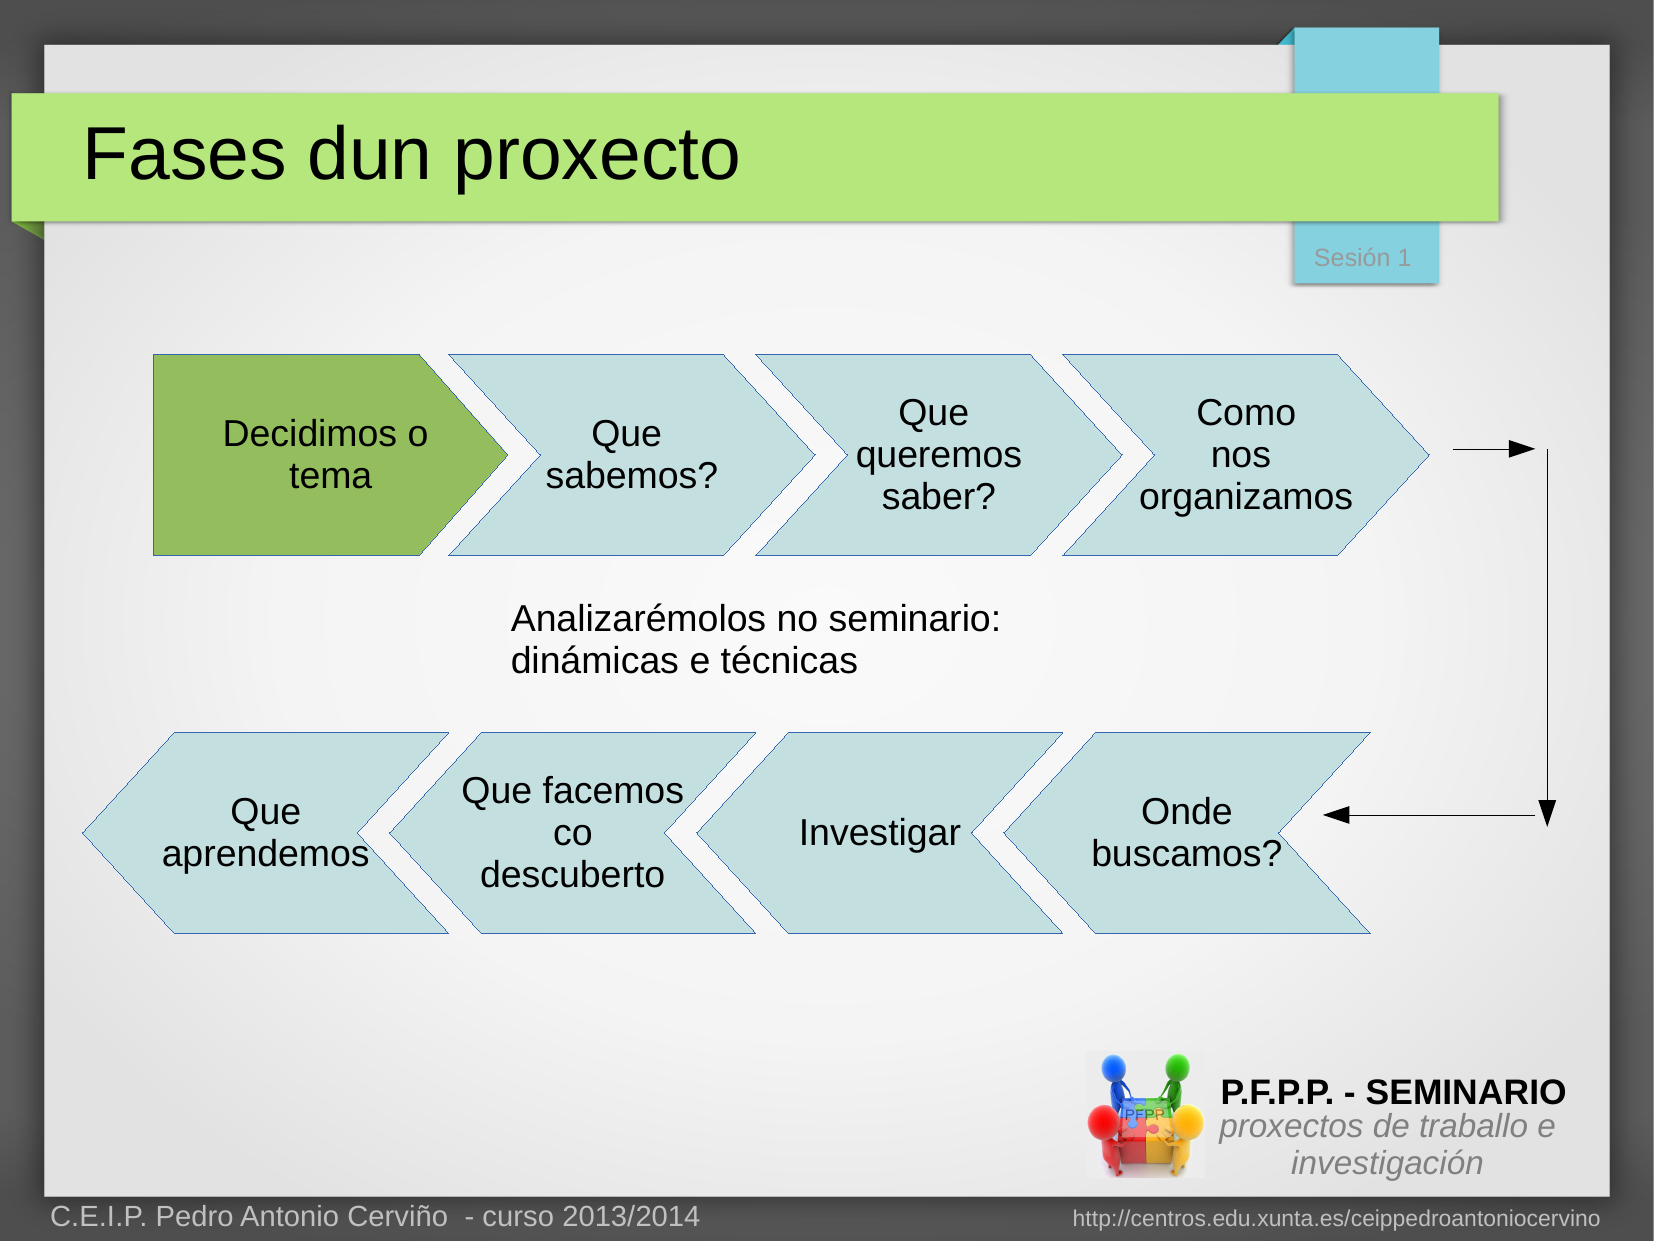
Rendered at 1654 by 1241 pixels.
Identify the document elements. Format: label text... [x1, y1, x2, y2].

text_box Decidimos o tema [153, 354, 508, 556]
text_box Investigar [696, 732, 1063, 934]
text_box Como nos organizamos [1062, 354, 1430, 556]
text_box proxectos de traballo e investigación [1192, 1106, 1583, 1182]
text_box Onde buscamos? [1003, 732, 1371, 934]
text_box Que aprendemos [82, 732, 449, 934]
title Fases dun proxecto [82, 94, 1264, 213]
text_box Que sabemos? [448, 354, 816, 556]
subtitle P.F.P.P. - SEMINARIO [1205, 1062, 1630, 1123]
text_box Que facemos co descuberto [389, 732, 756, 934]
picture [0, 0, 1654, 1241]
text_box Sesión 1 [1299, 236, 1430, 280]
text_box C.E.I.P. Pedro Antonio Cerviño - curso 2013/2014 http://centros.edu.xunta.es/ceippedroantoniocervino [35, 1192, 1630, 1241]
text_box Que queremos saber? [755, 354, 1123, 556]
text_box Analizarémolos no seminario: dinámicas e técnicas [496, 590, 1134, 690]
